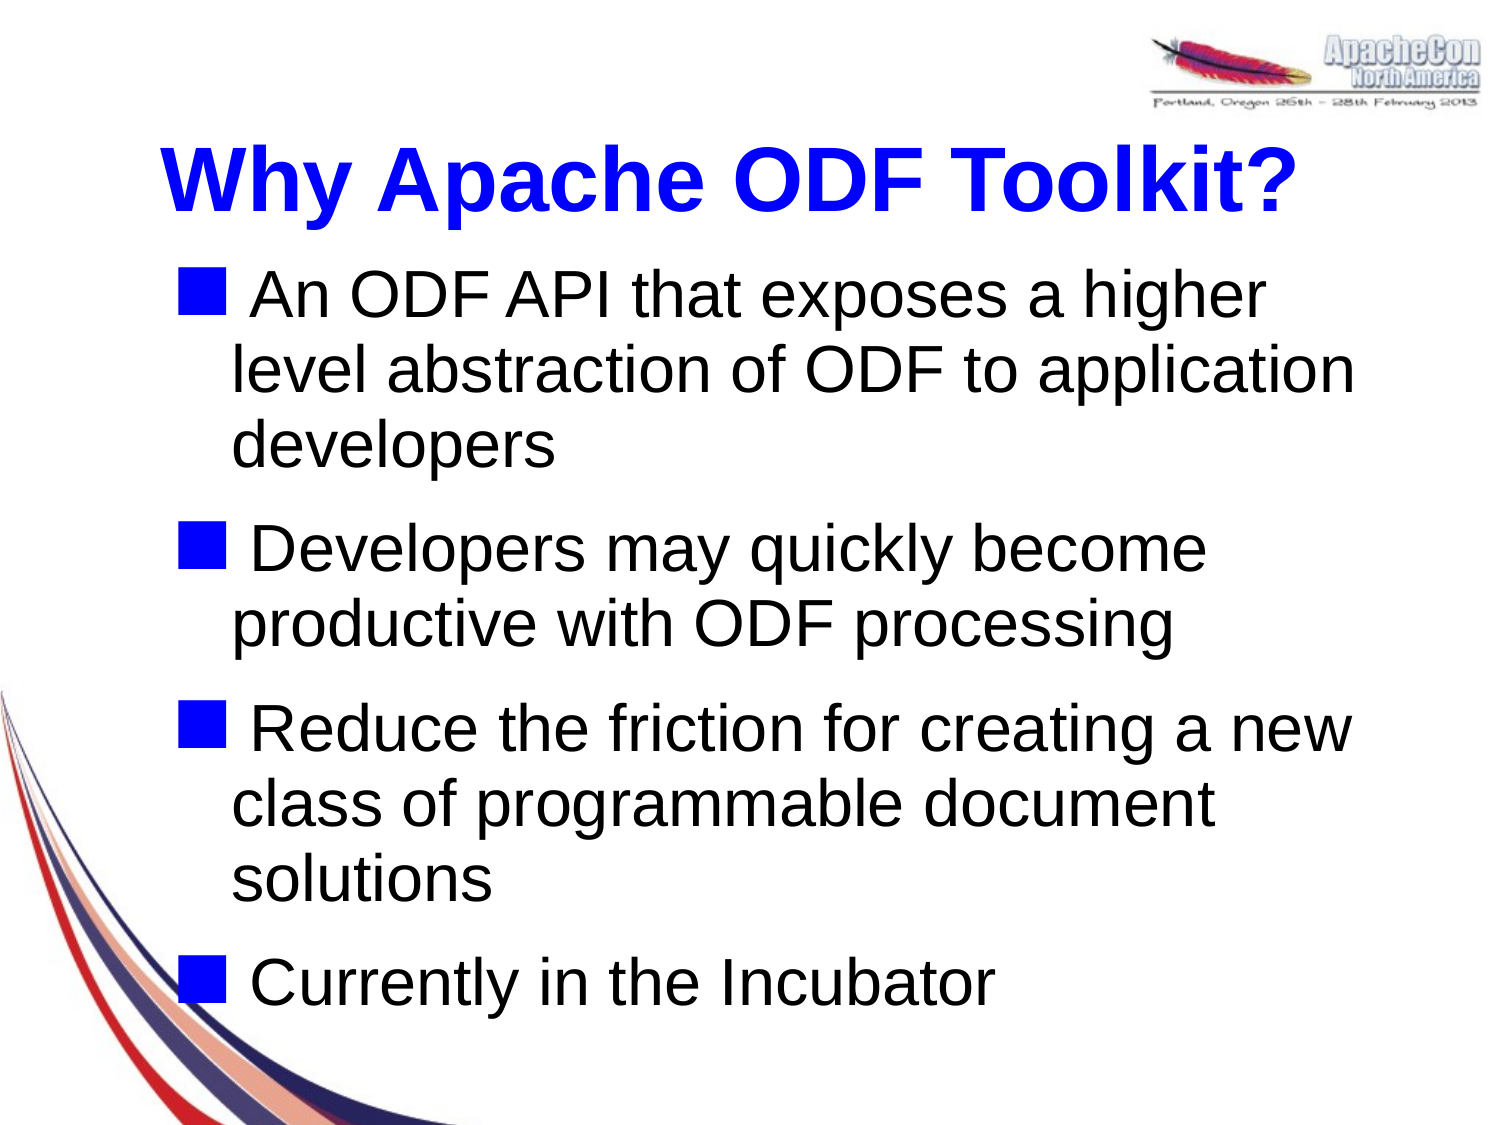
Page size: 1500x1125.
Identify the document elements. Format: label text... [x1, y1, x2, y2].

list An ODF API that exposes a higher level abstraction of ODF to application developers Developers may quickly become productive with ODF processing Reduce the friction for creating a new class of programmable document solutions Currently in the Incubator [160, 257, 1393, 1021]
title Why Apache ODF Toolkit? [160, 128, 1393, 231]
picture [0, 0, 1500, 1125]
